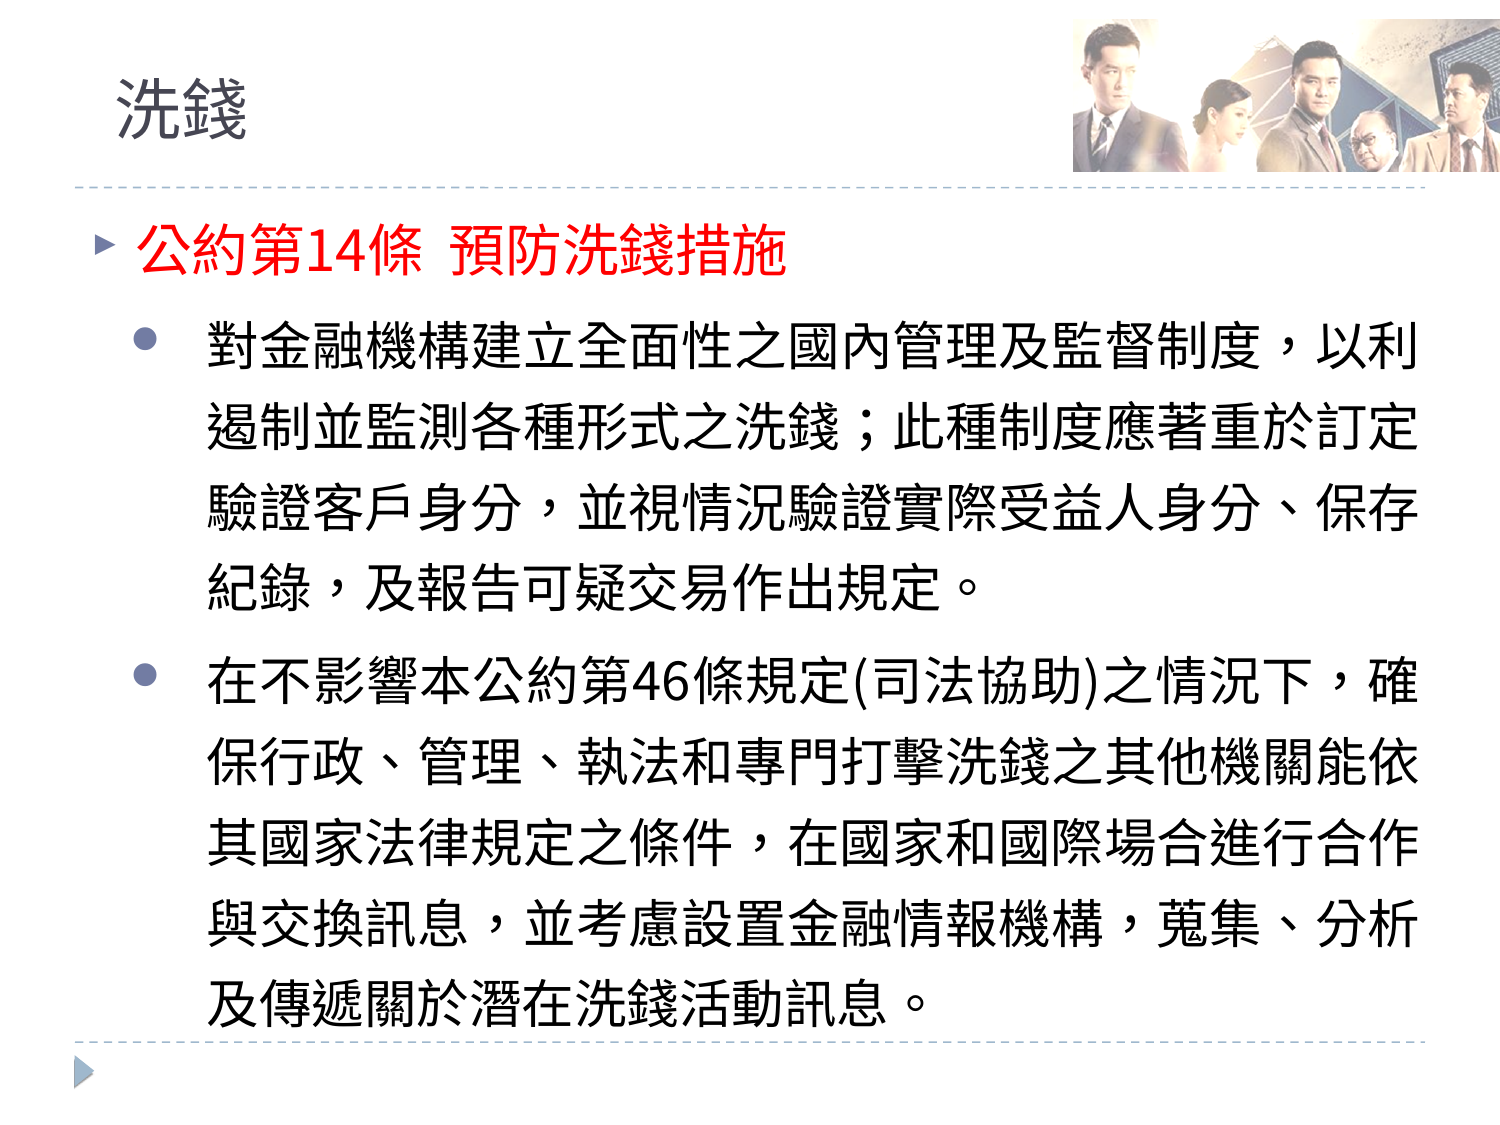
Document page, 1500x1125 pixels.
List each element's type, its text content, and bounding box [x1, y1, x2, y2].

picture [1073, 19, 1500, 172]
list 公約第14條 預防洗錢措施 對金融機構建立全面性之國內管理及監督制度，以利遏制並監測各種形式之洗錢；此種制度應著重於訂定驗證客戶身分，並視情況驗證實際受益人身分、保存紀錄，及報告可疑交易作出規定。 在不影響本公約第46條規定(司法協助)之情況下，確保行政、管理、執法和專門打擊洗錢之其他機關能依其國家法律規定之條件，在國家和國際場合進行合作與交換訊息，並考慮設置金融情報機構，蒐集、分析及傳遞關於潛在洗錢活動訊息。 [76, 208, 1436, 1044]
title 洗錢 [99, 35, 1073, 156]
